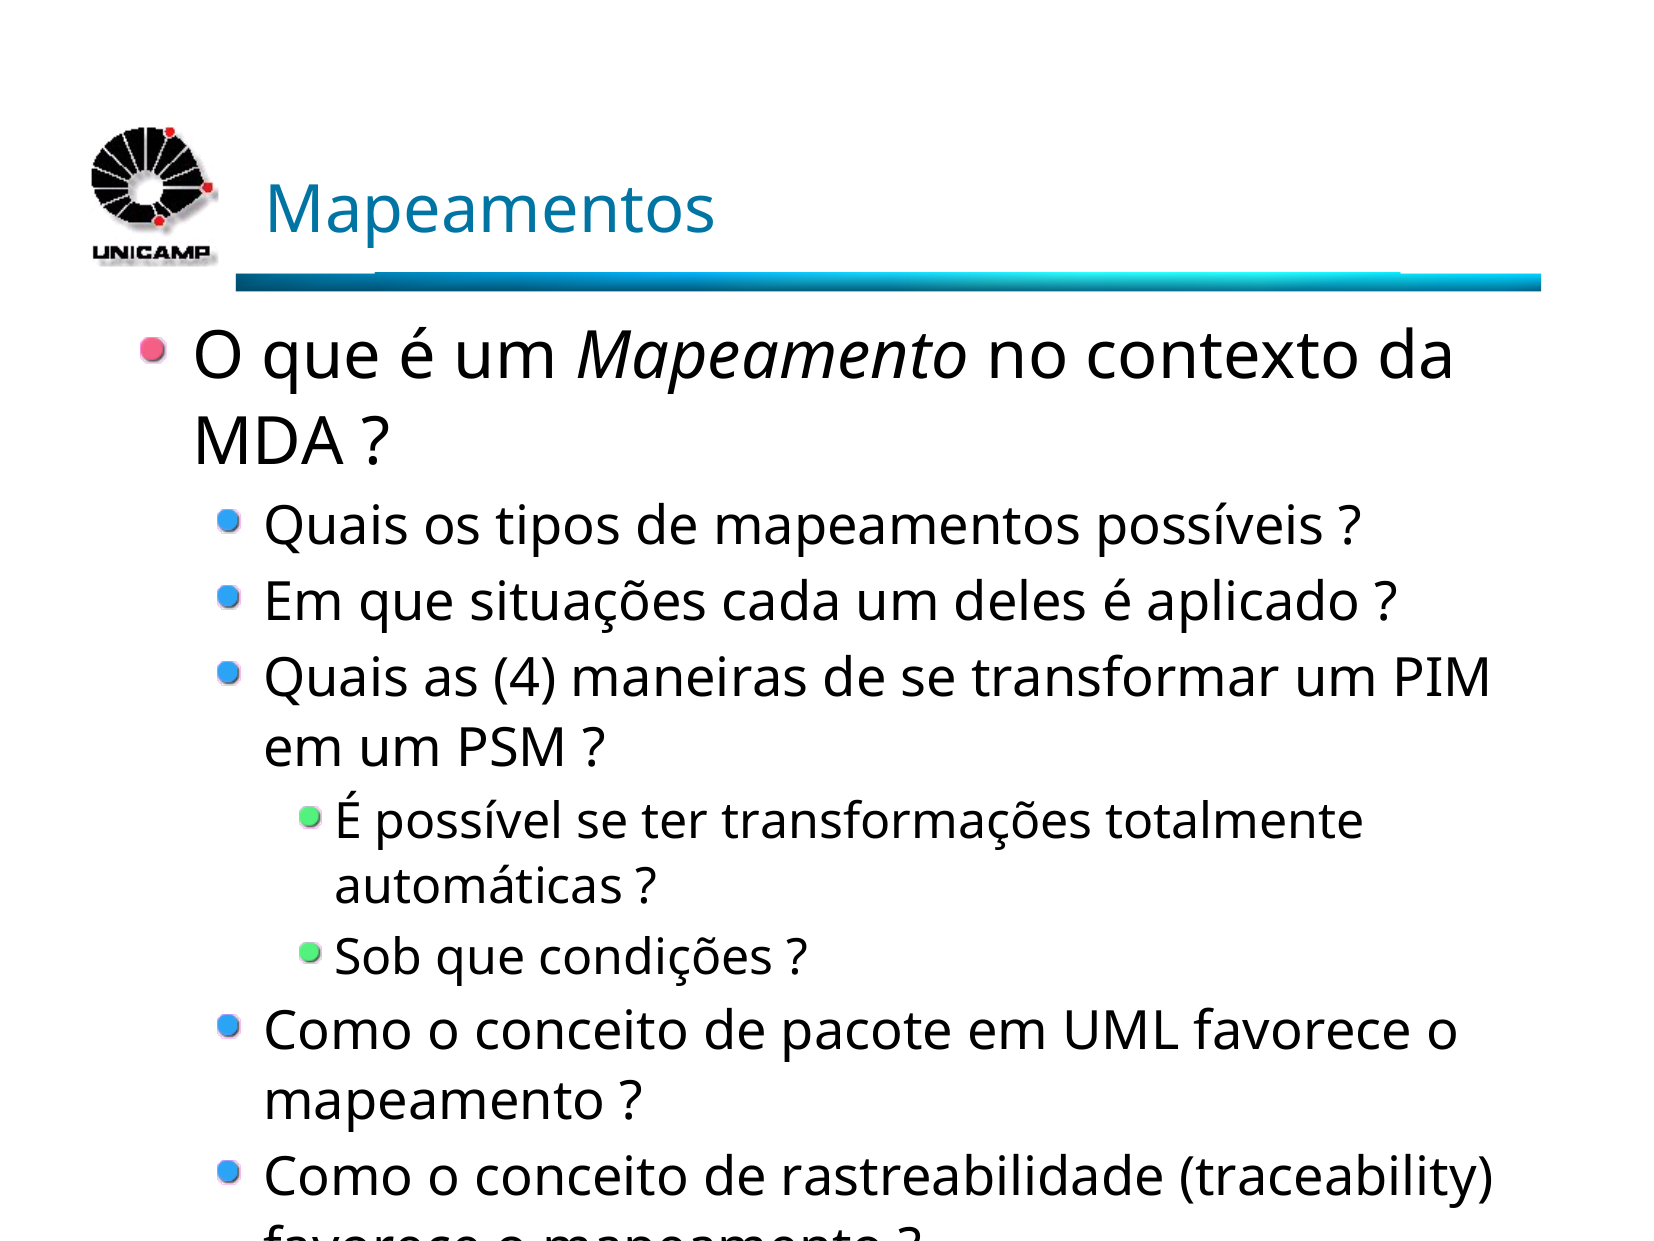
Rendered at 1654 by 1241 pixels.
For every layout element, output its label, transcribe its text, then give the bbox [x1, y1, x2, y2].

title Mapeamentos [264, 57, 1534, 250]
list O que é um Mapeamento no contexto da MDA ? Quais os tipos de mapeamentos possíveis ? Em que situações cada um deles é aplicado ? Quais as (4) maneiras de se transformar um PIM em um PSM ? É possível se ter transformações totalmente automáticas ? Sob que condições ? Como o conceito de pacote em UML favorece o mapeamento ? Como o conceito de rastreabilidade (traceability) favorece o mapeamento ? [121, 309, 1534, 1178]
picture [125, 272, 1654, 295]
picture [216, 1178, 242, 1186]
